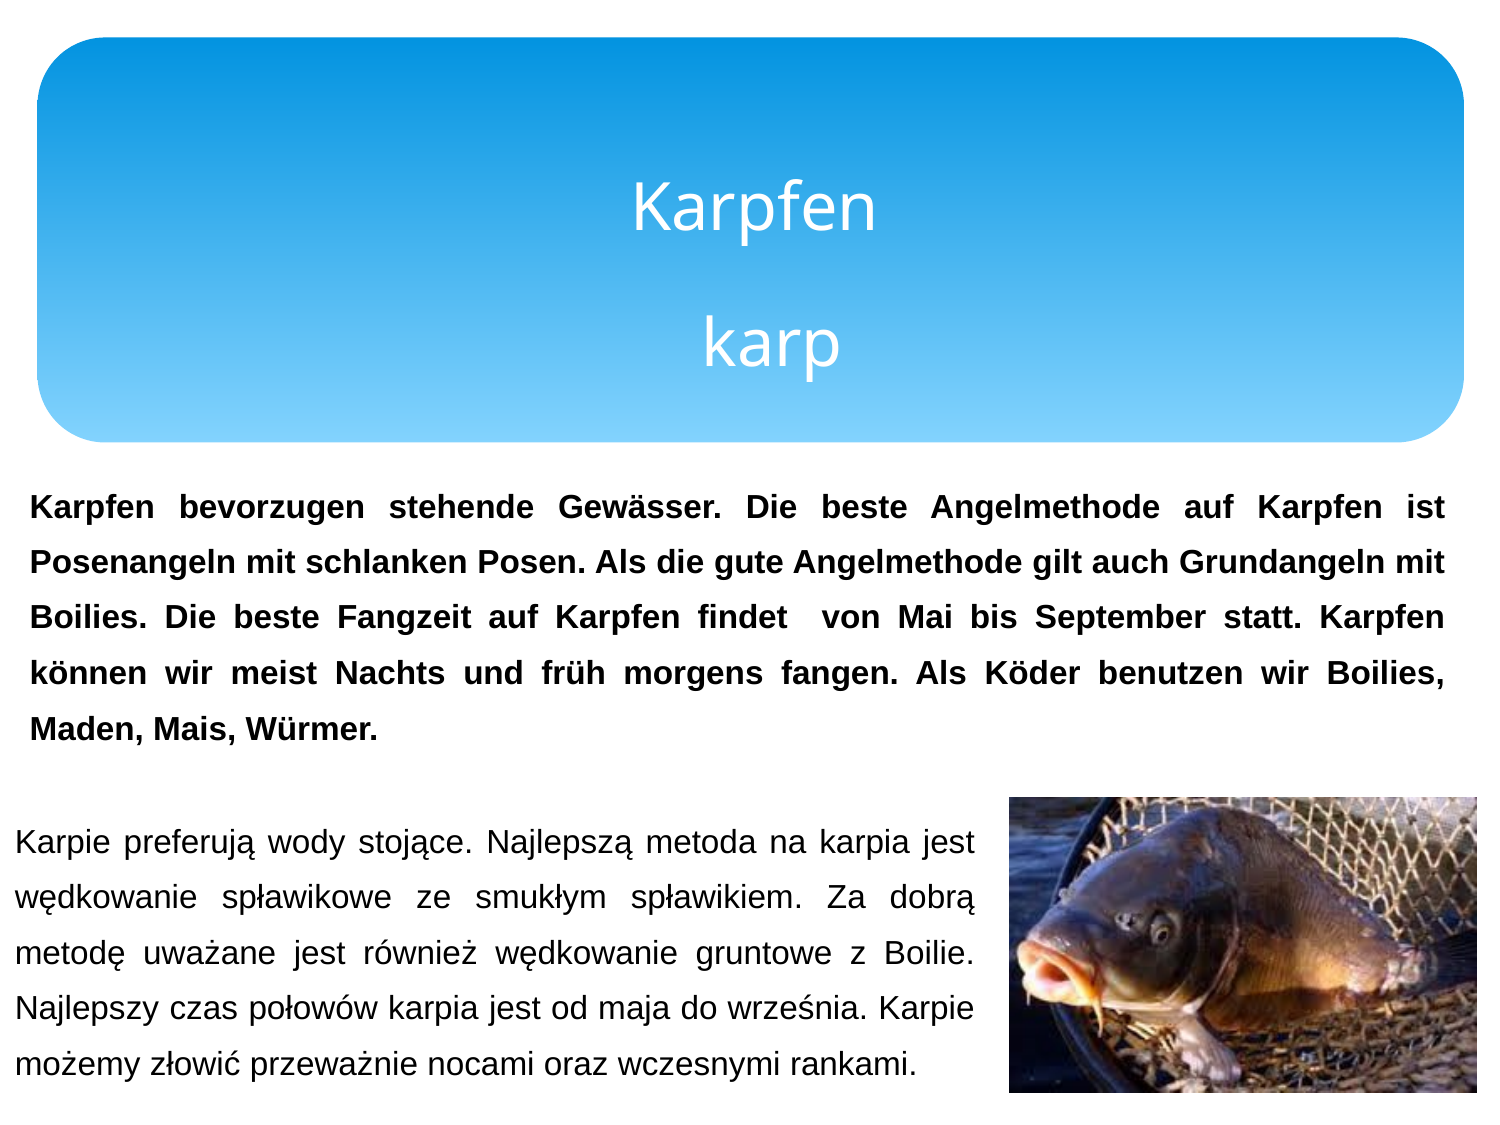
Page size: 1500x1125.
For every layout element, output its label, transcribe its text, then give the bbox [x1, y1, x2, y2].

subtitle Karpfen bevorzugen stehende Gewässer. Die beste Angelmethode auf Karpfen ist Posenangeln mit schlanken Posen. Als die gute Angelmethode gilt auch Grundangeln mit Boilies. Die beste Fangzeit auf Karpfen findet von Mai bis September statt. Karpfen können wir meist Nachts und früh morgens fangen. Als Köder benutzen wir Boilies, Maden, Mais, Würmer. [29, 472, 1447, 745]
title Karpfen karp [88, 115, 1439, 384]
picture [1009, 797, 1477, 1093]
text_box Karpie preferują wody stojące. Najlepszą metoda na karpia jest wędkowanie spławikowe ze smukłym spławikiem. Za dobrą metodę uważane jest również wędkowanie gruntowe z Boilie. Najlepszy czas połowów karpia jest od maja do września. Karpie możemy złowić przeważnie nocami oraz wczesnymi rankami. [0, 797, 1004, 1073]
